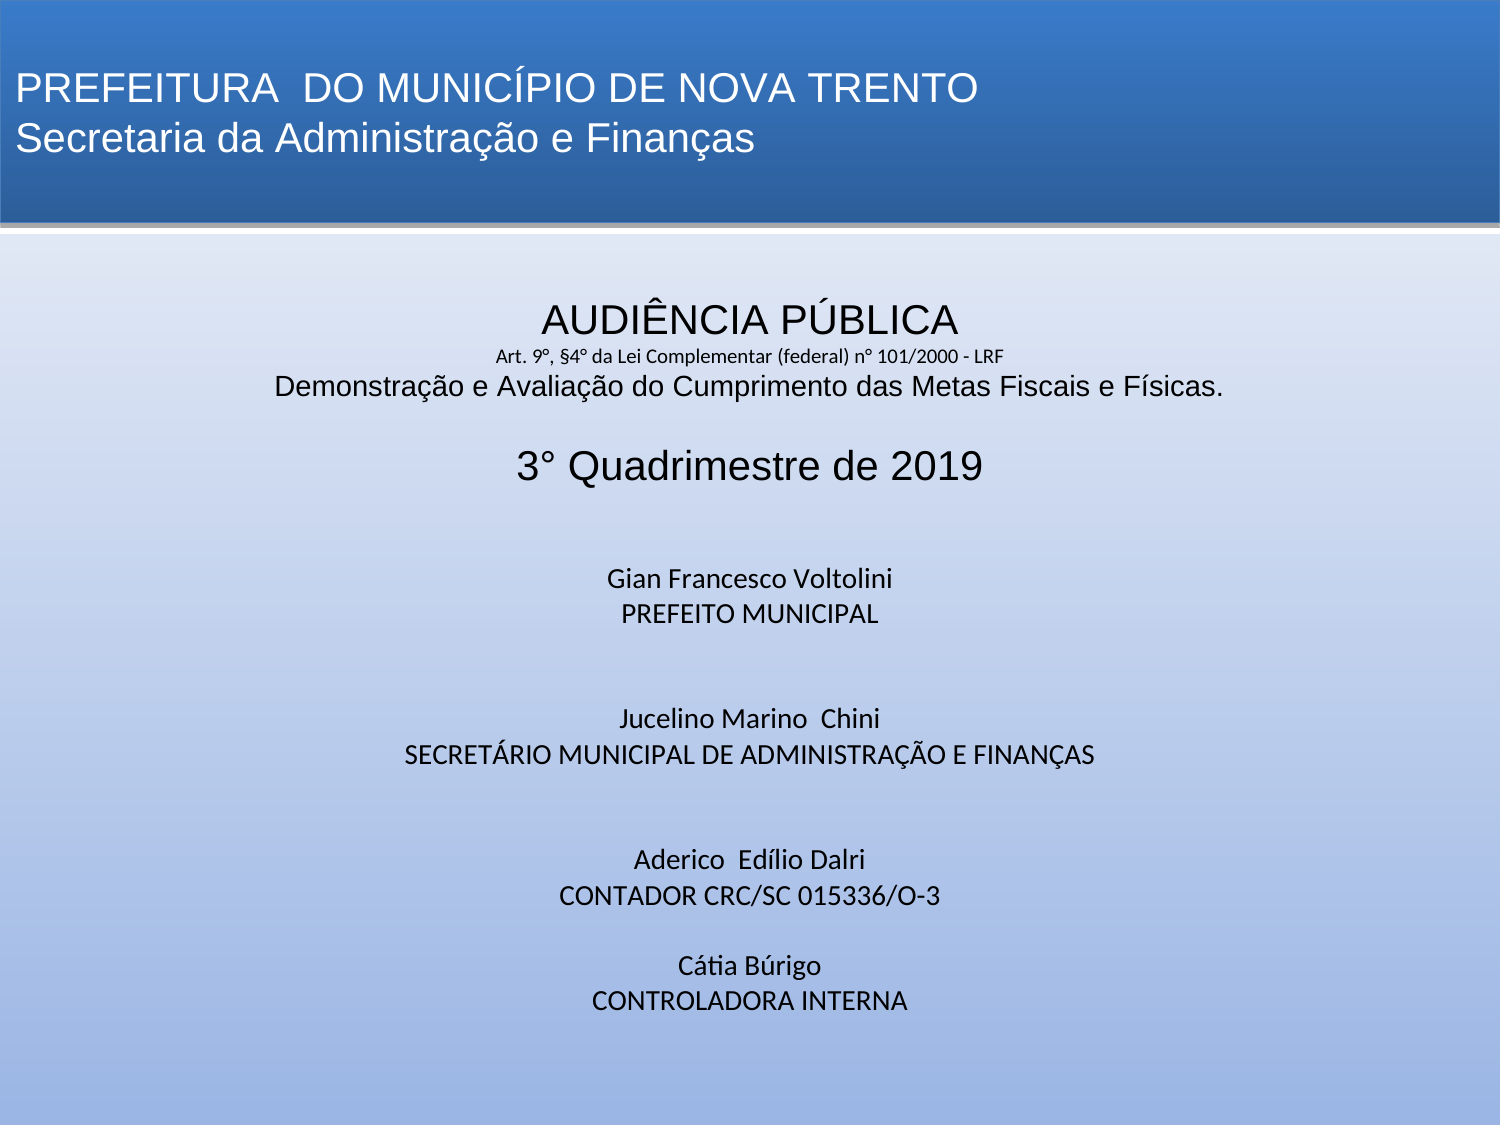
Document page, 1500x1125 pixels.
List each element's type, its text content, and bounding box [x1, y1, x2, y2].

subtitle AUDIÊNCIA PÚBLICA Art. 9°, §4° da Lei Complementar (federal) n° 101/2000 - LRF Demonstração e Avaliação do Cumprimento das Metas Fiscais e Físicas. 3° Quadrimestre de 2019 Gian Francesco Voltolini PREFEITO MUNICIPAL Jucelino Marino Chini SECRETÁRIO MUNICIPAL DE ADMINISTRAÇÃO E FINANÇAS Aderico Edílio Dalri CONTADOR CRC/SC 015336/O-3 Cátia Búrigo CONTROLADORA INTERNA [0, 234, 1500, 1125]
title PREFEITURA DO MUNICÍPIO DE NOVA TRENTO Secretaria da Administração e Finanças [0, 0, 1500, 223]
